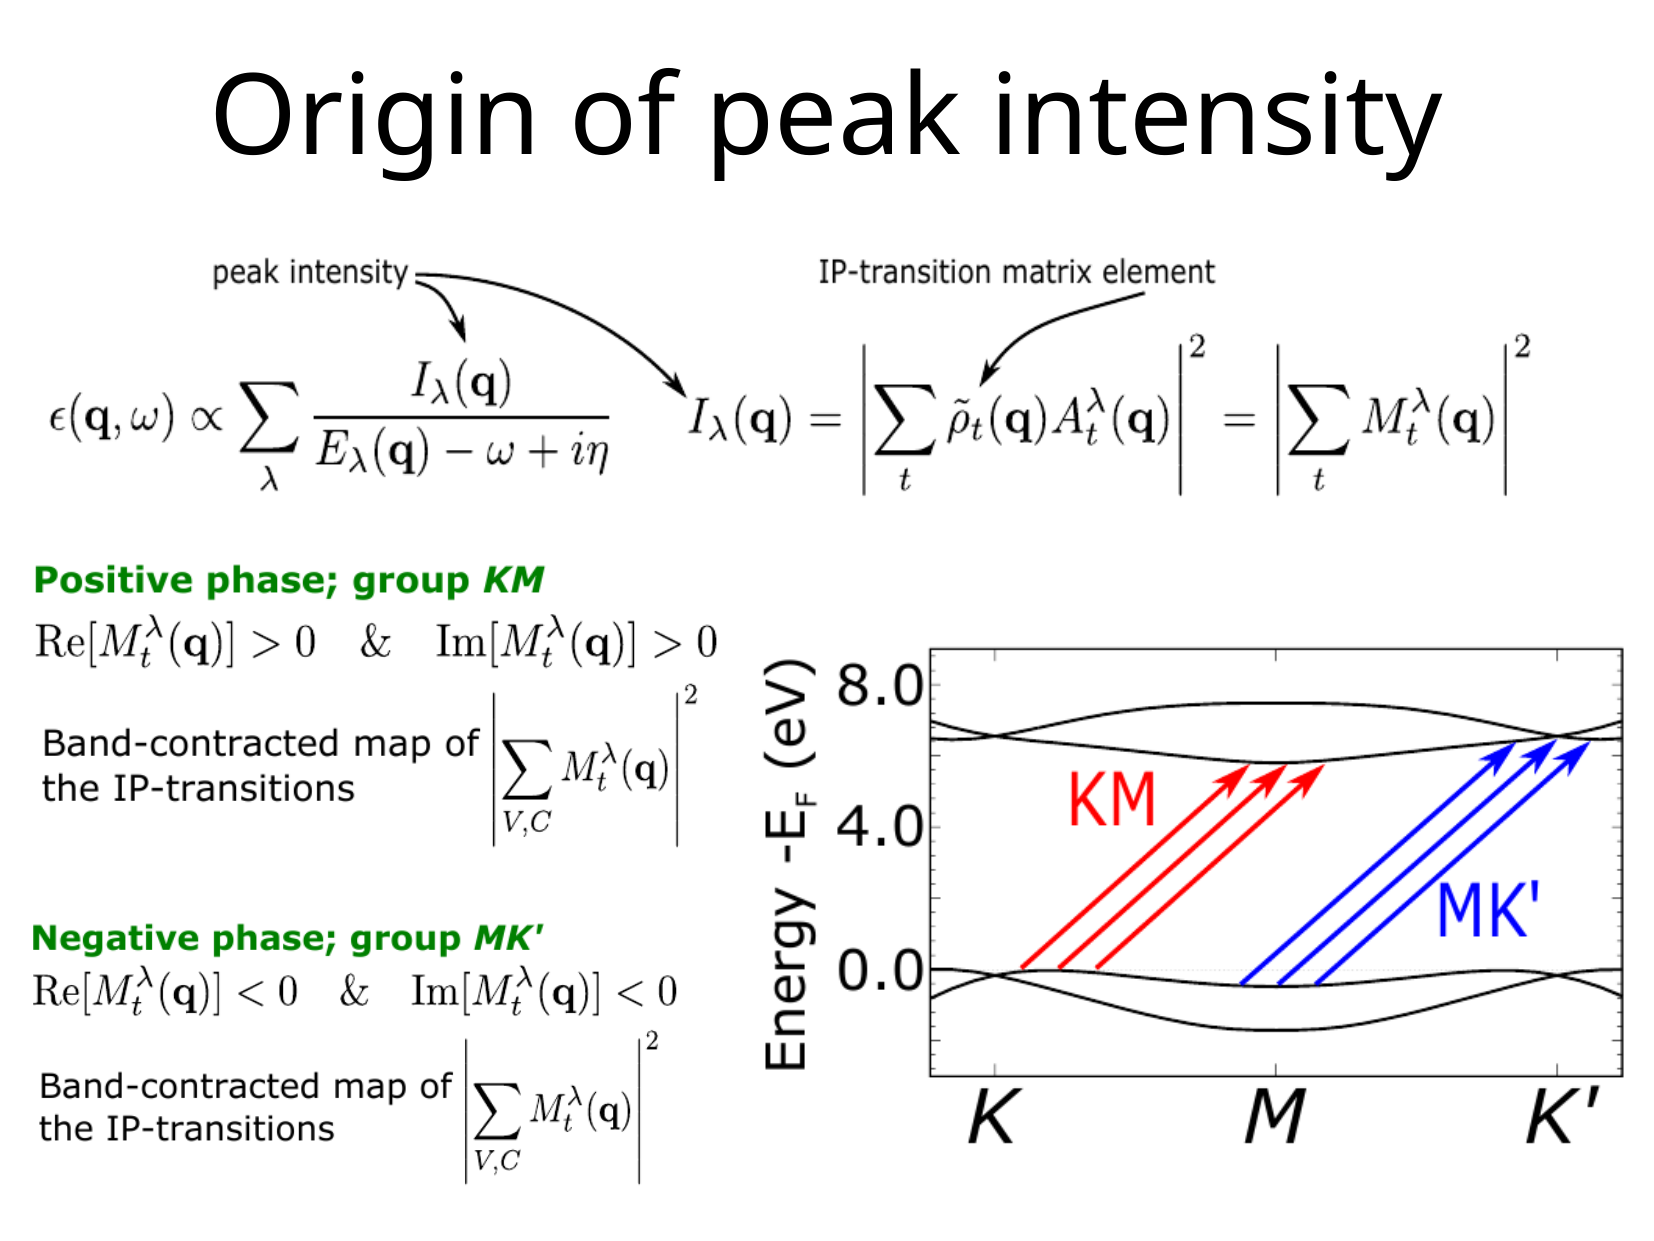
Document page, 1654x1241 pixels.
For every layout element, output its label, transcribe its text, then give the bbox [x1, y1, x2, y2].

title Origin of peak intensity [82, 37, 1571, 184]
picture [9, 554, 737, 856]
picture [45, 241, 1546, 511]
picture [9, 916, 703, 1201]
picture [758, 644, 1641, 1159]
